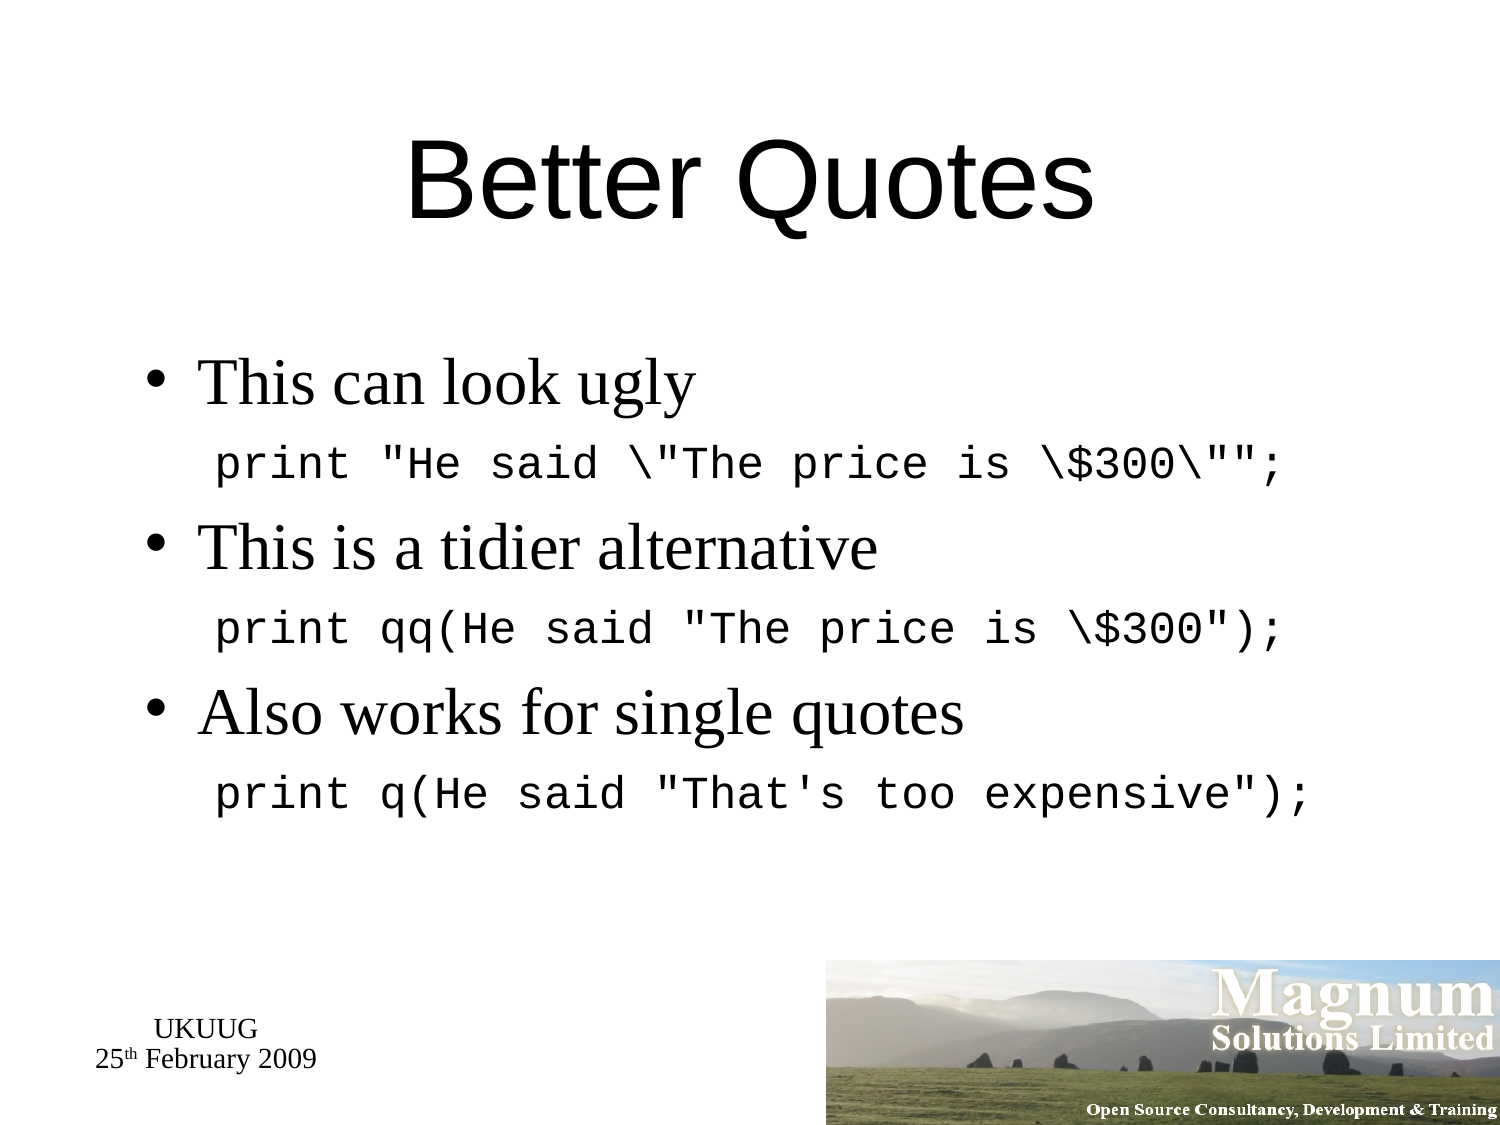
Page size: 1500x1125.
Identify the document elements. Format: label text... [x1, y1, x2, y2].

title Better Quotes [112, 62, 1388, 250]
picture [826, 960, 1500, 1125]
list This can look ugly print "He said \"The price is \$300\""; This is a tidier alternative print qq(He said "The price is \$300"); Also works for single quotes print q(He said "That's too expensive"); [112, 337, 1388, 1013]
